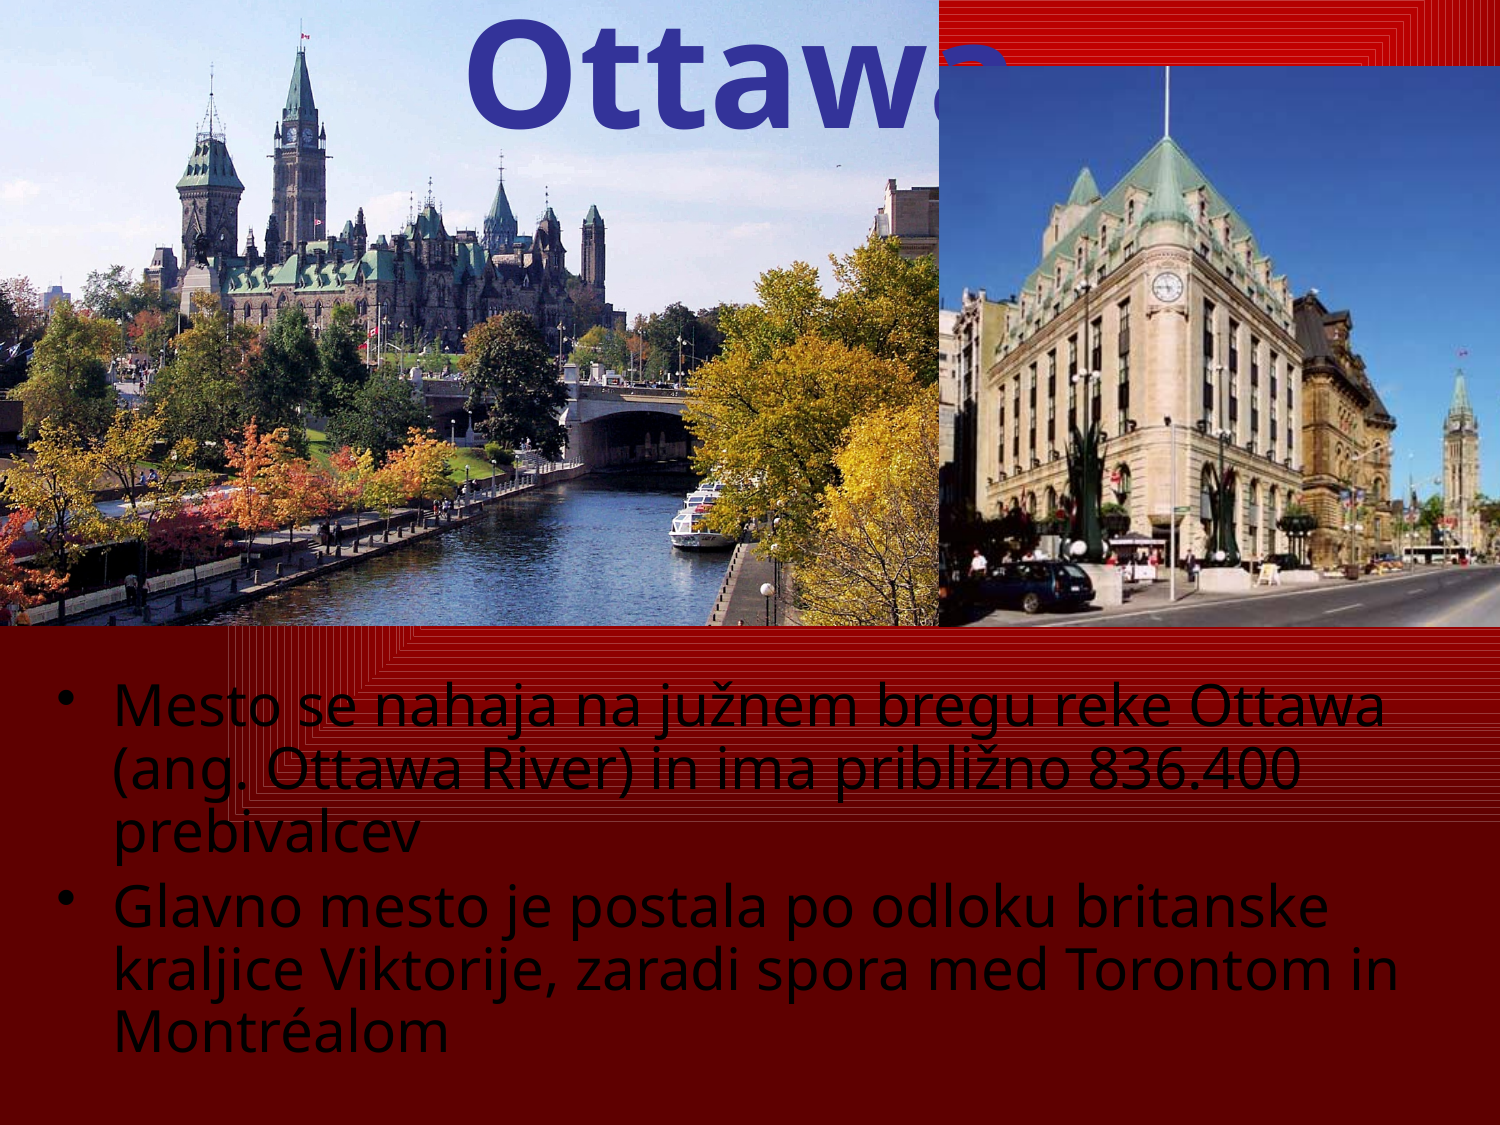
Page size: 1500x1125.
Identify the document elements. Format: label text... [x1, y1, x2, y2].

list Mesto se nahaja na južnem bregu reke Ottawa (ang. Ottawa River) in ima približno 836.400 prebivalcev Glavno mesto je postala po odloku britanske kraljice Viktorije, zaradi spora med Torontom in Montréalom [41, 668, 1459, 1071]
title Ottawa [64, 0, 1415, 190]
picture [0, 0, 1500, 627]
